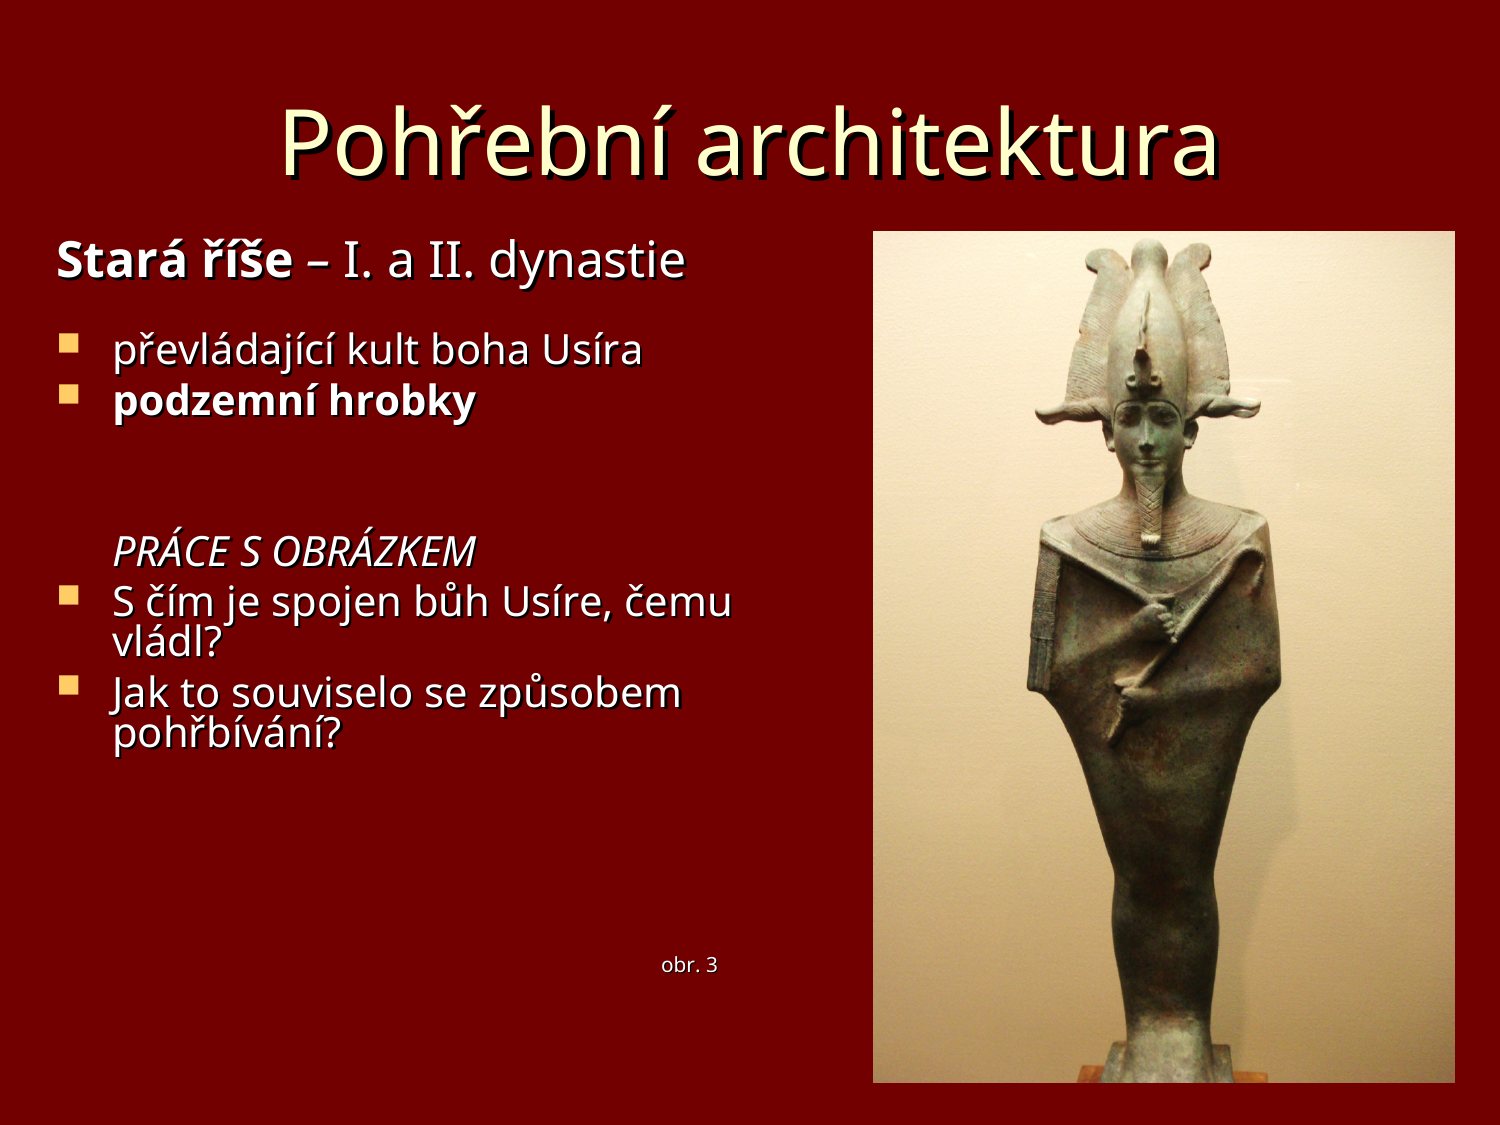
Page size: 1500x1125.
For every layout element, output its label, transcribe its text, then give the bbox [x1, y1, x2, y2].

list Stará říše – I. a II. dynastie převládající kult boha Usíra podzemní hrobky PRÁCE S OBRÁZKEM S čím je spojen bůh Usíre, čemu vládl? Jak to souviselo se způsobem pohřbívání? obr. 3 [41, 231, 845, 1001]
title Pohřební architektura [75, 45, 1426, 233]
text_box [873, 231, 1455, 1083]
